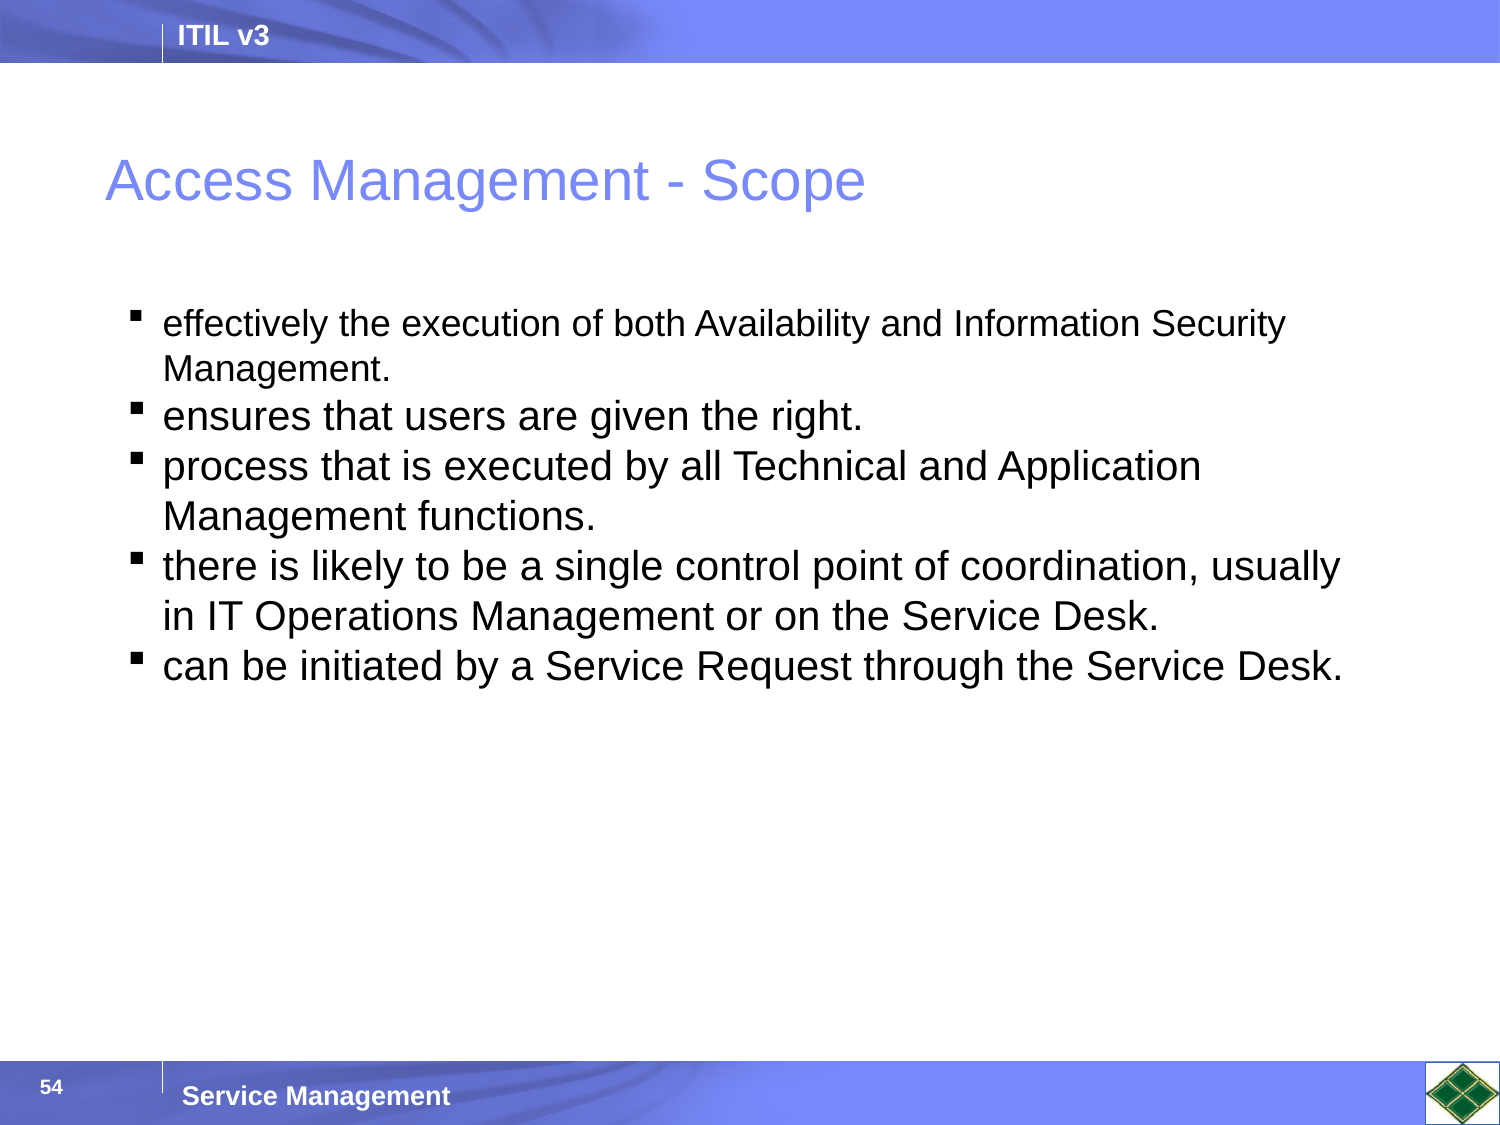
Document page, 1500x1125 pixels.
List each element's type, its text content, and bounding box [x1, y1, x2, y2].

picture [0, 1061, 1500, 1125]
text_box Access Management - Scope [90, 121, 1443, 221]
picture [1426, 1063, 1499, 1124]
picture [0, 0, 1500, 63]
text_box effectively the execution of both Availability and Information Security Management. ensures that users are given the right. process that is executed by all Technical and Application Management functions. there is likely to be a single control point of coordination, usually in IT Operations Management or on the Service Desk. can be initiated by a Service Request through the Service Desk. [112, 291, 1388, 932]
text_box <číslo> [25, 1066, 191, 1119]
